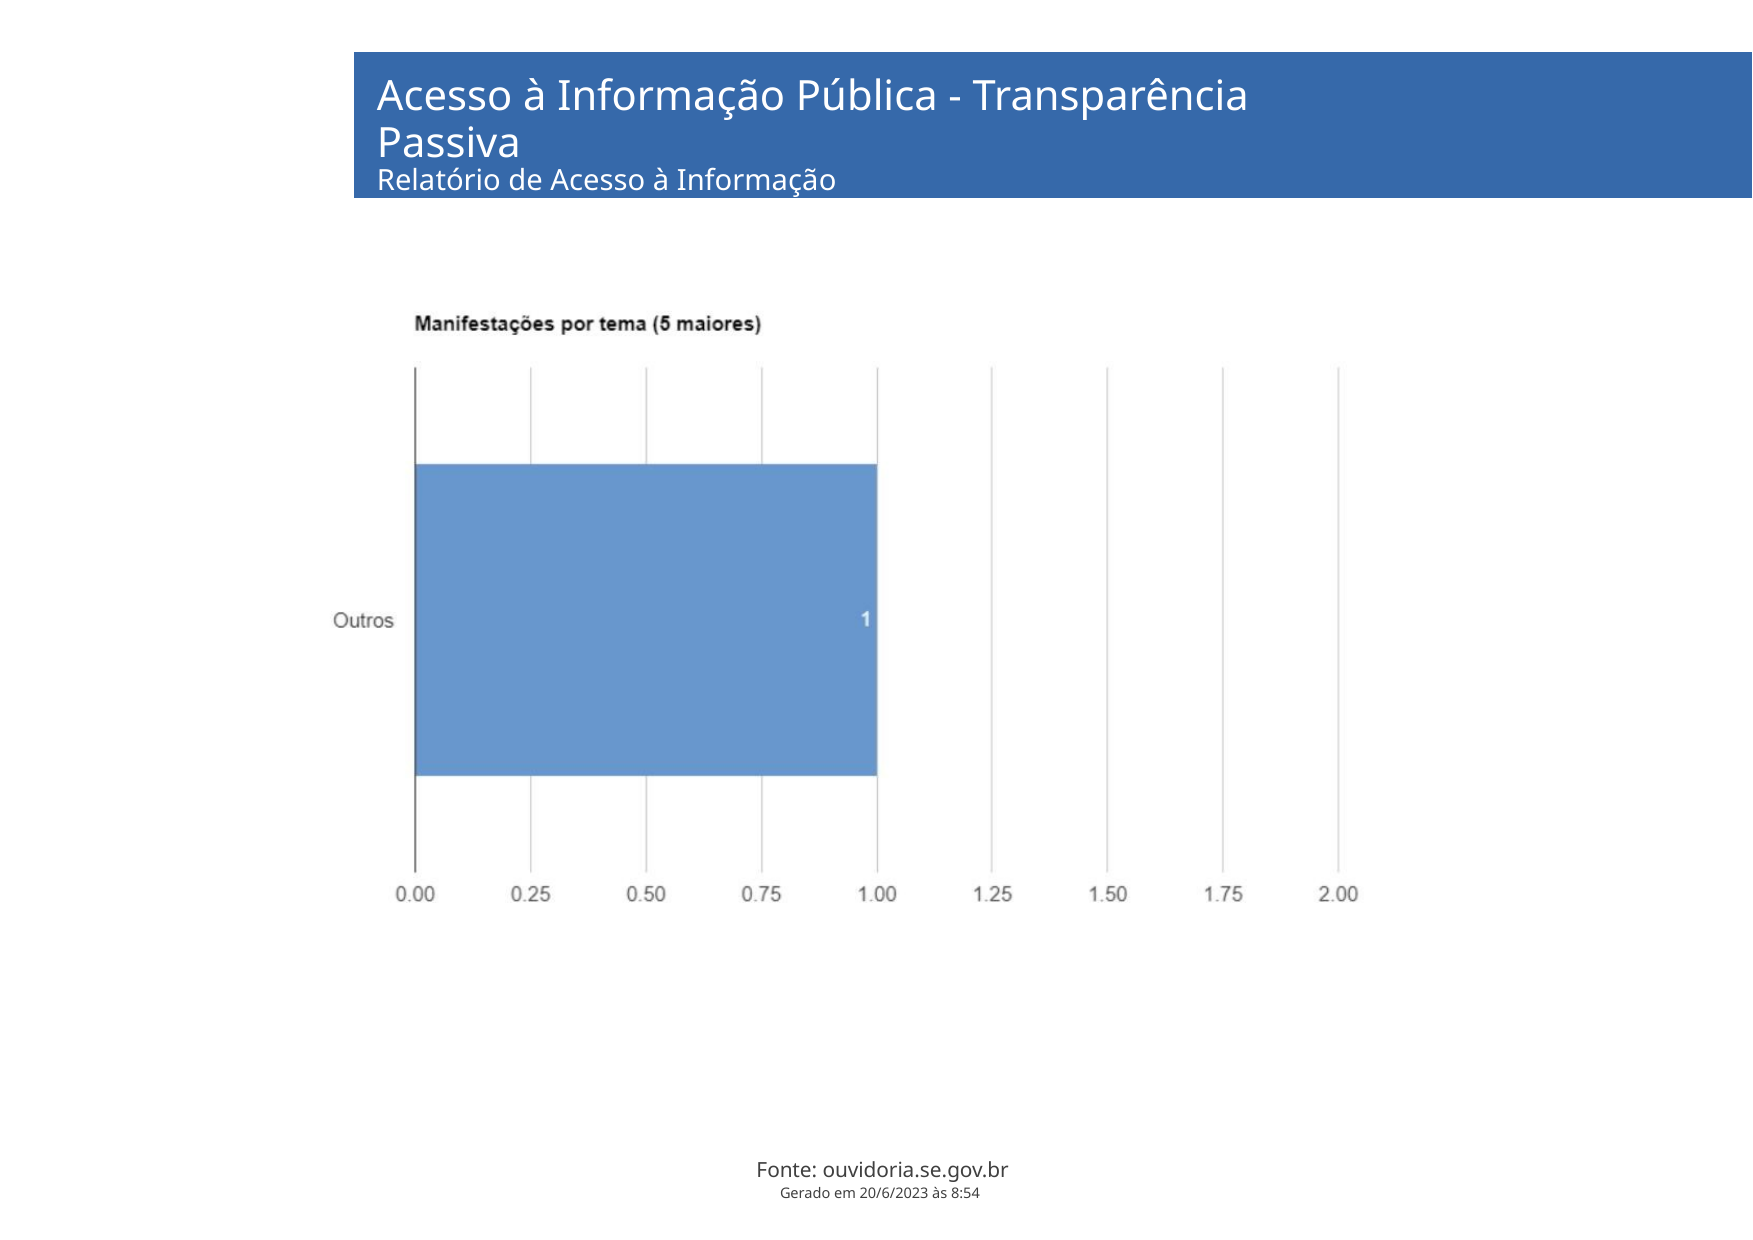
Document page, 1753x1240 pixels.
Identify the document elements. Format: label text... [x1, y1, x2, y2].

text_box [155, 211, 1599, 1028]
text_box Gerado em 20/6/2023 às 8:54 [780, 1184, 999, 1202]
text_box Fonte: ouvidoria.se.gov.br [756, 1158, 1023, 1182]
text_box Acesso à Informação Pública - Transparência Passiva Relatório de Acesso à Informação EMSETURMaio a Maio de 2023 [376, 72, 1403, 228]
text_box [354, 52, 1752, 198]
